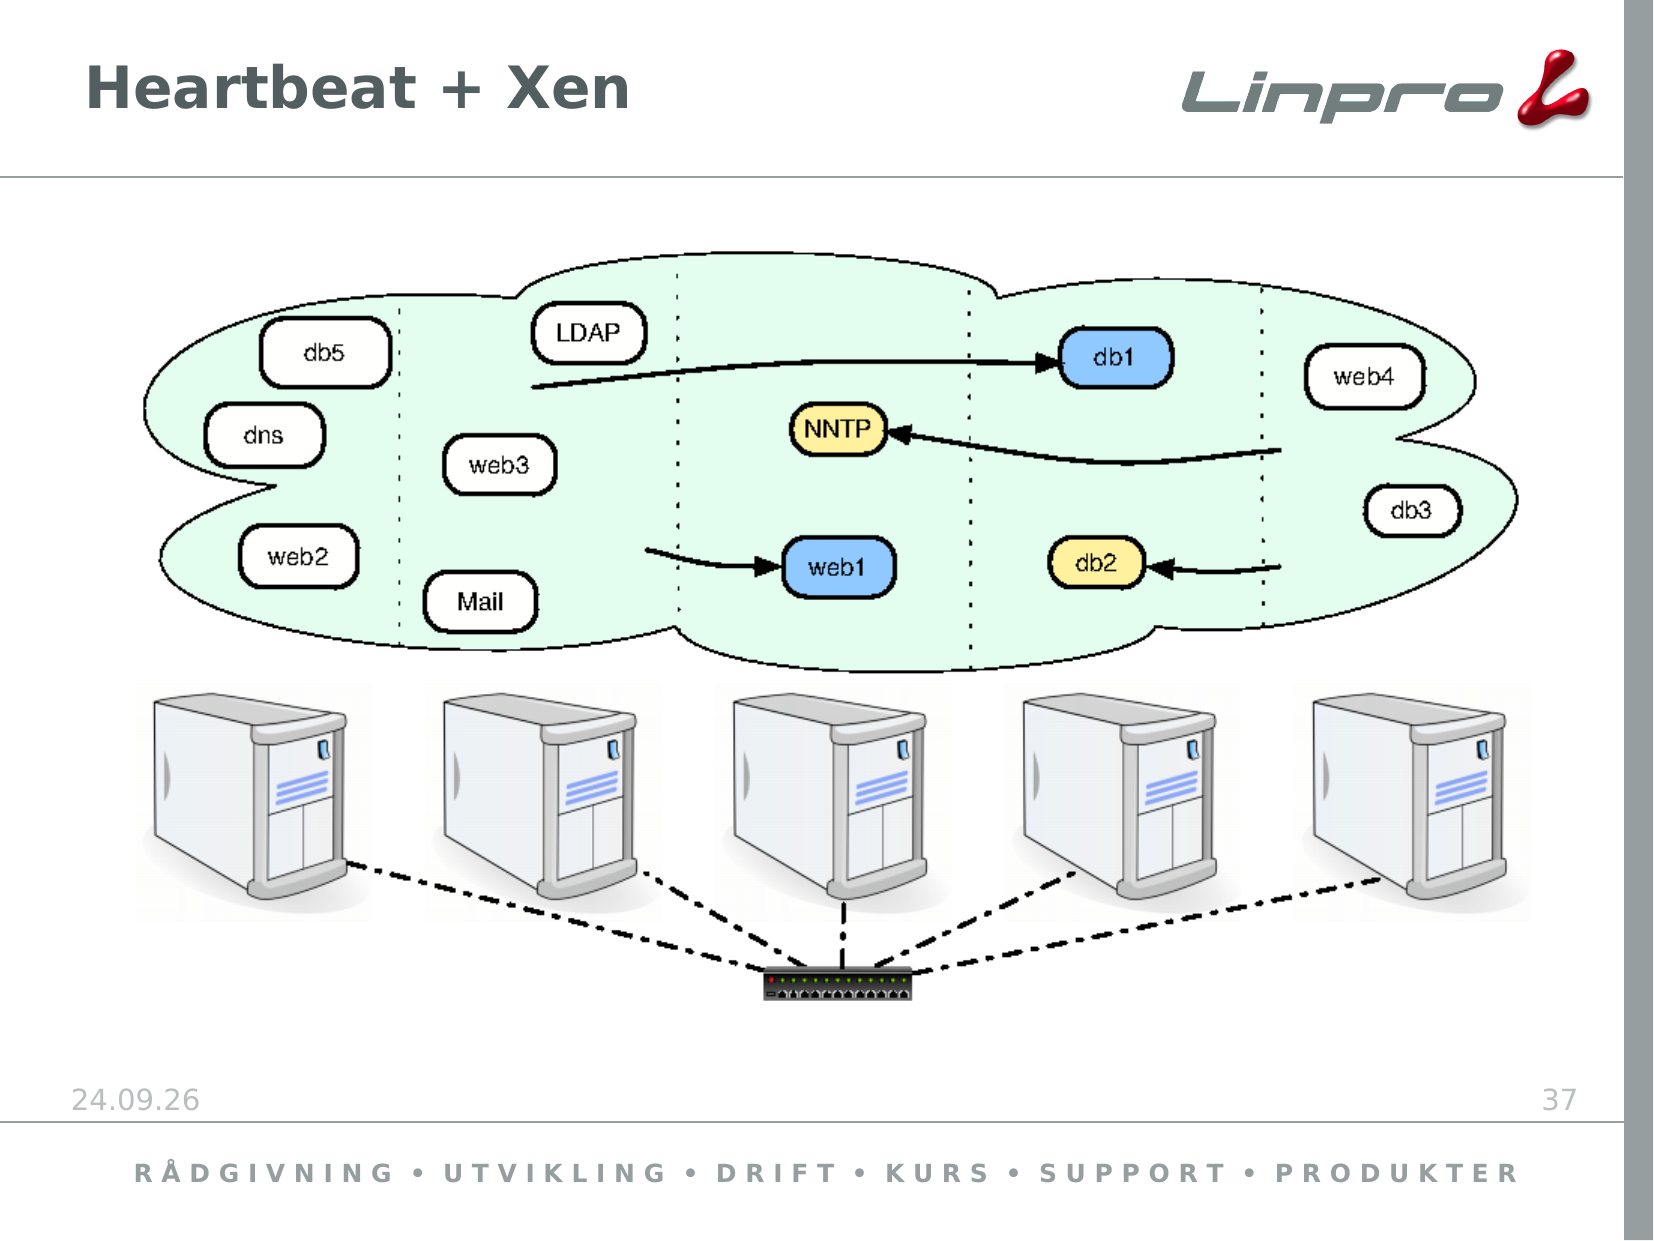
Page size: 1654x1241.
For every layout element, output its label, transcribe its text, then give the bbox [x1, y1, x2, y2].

picture [76, 238, 1579, 1004]
picture [1181, 47, 1595, 133]
title Heartbeat + Xen [84, 49, 1573, 128]
